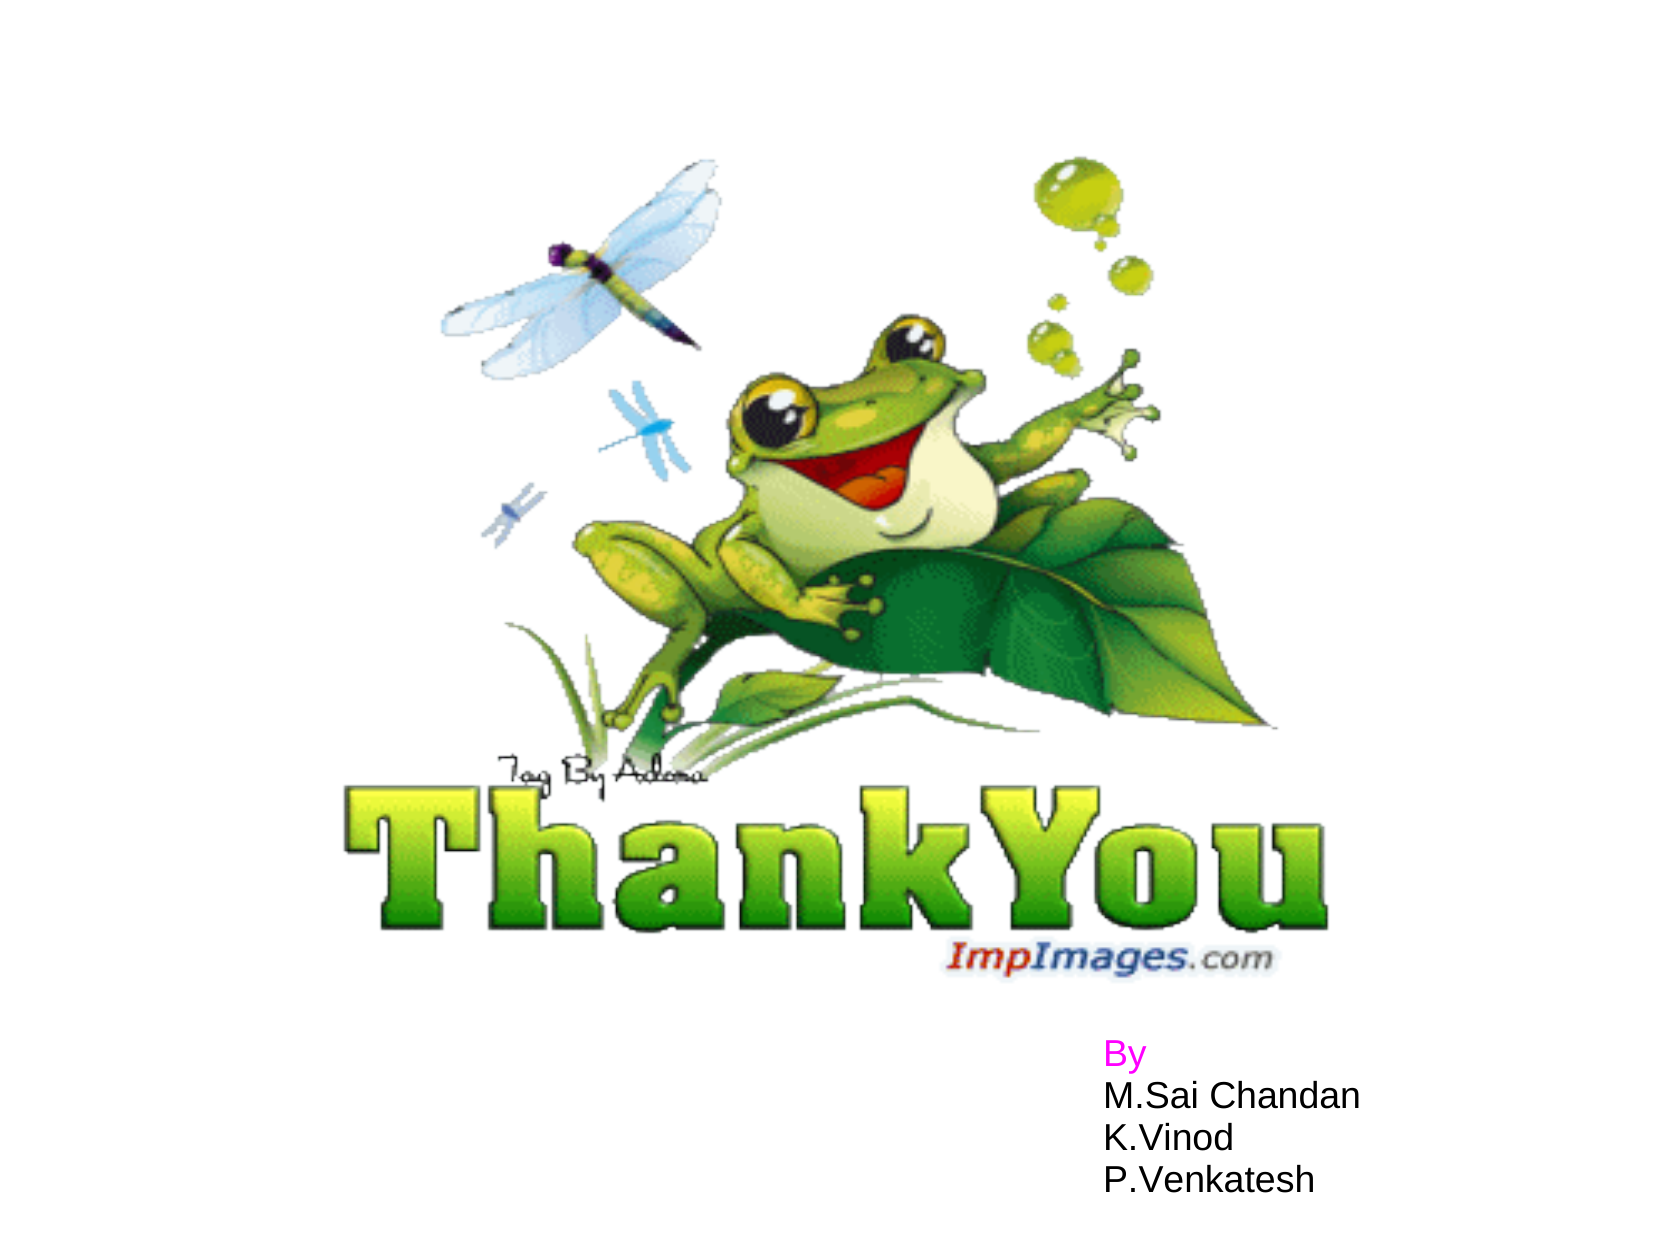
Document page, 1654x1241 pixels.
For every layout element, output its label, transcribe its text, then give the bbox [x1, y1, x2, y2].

picture [338, 99, 1343, 1045]
text_box By M.Sai Chandan K.Vinod P.Venkatesh [1088, 1025, 1617, 1241]
